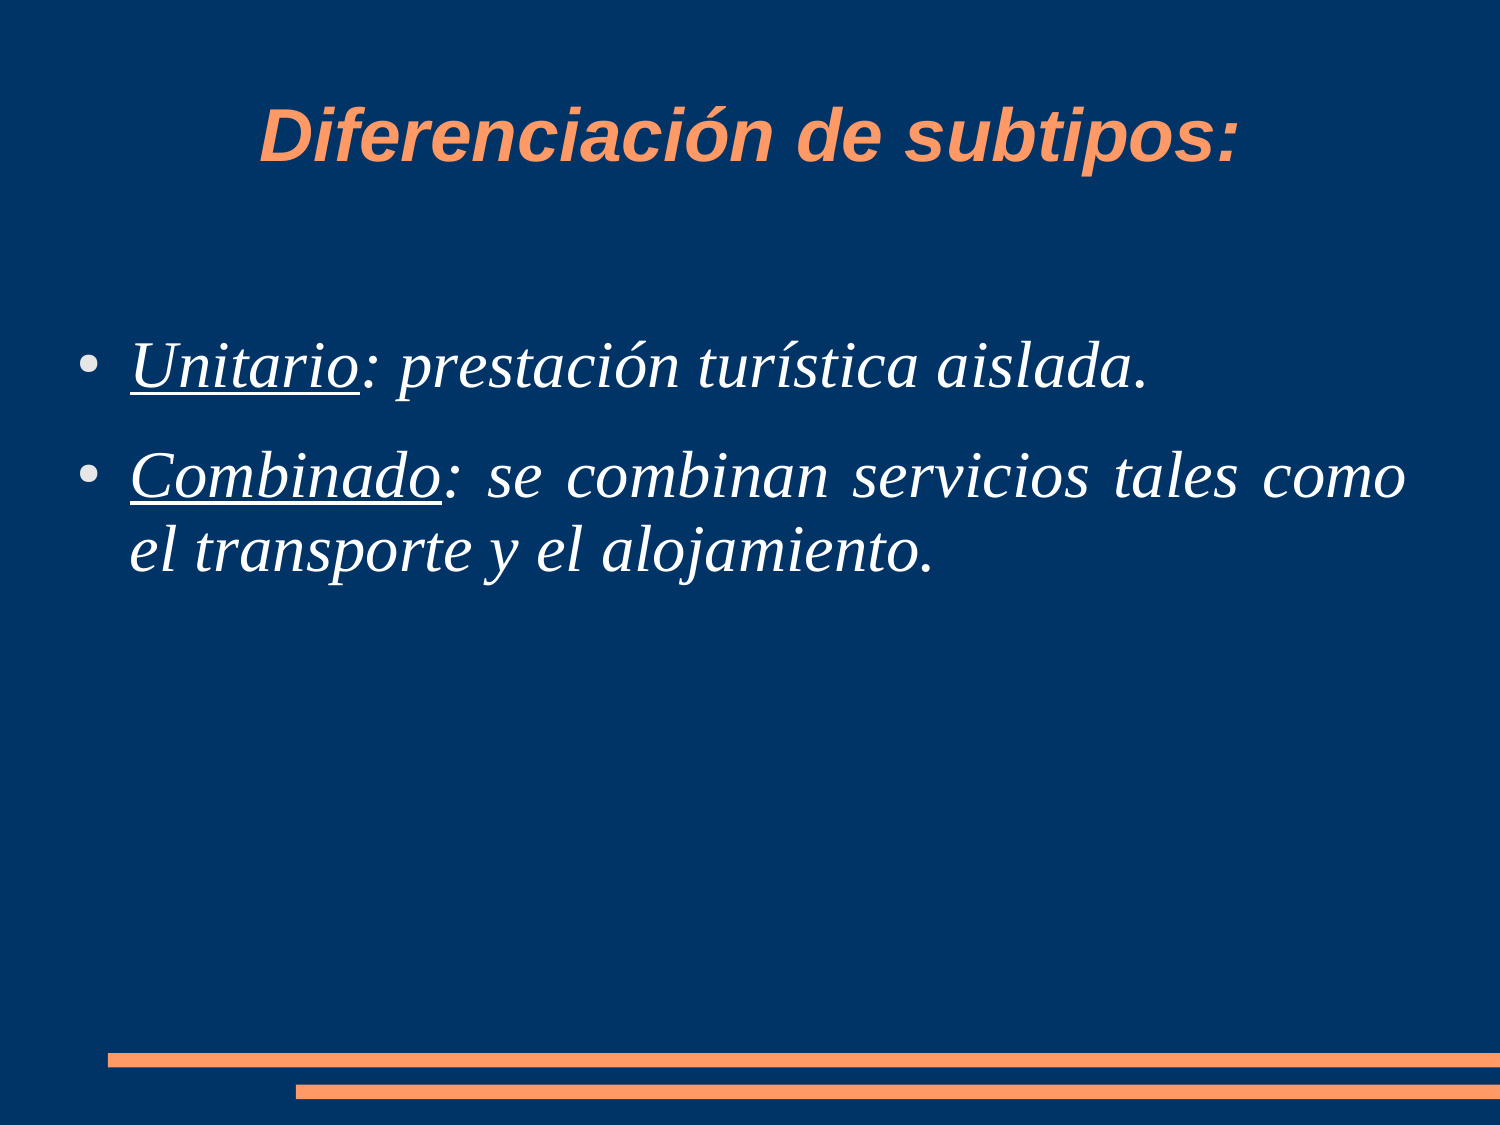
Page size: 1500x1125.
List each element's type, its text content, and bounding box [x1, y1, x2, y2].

title Diferenciación de subtipos: [110, 41, 1392, 218]
list Unitario: prestación turística aislada. Combinado: se combinan servicios tales como el transporte y el alojamiento. [59, 218, 1409, 969]
